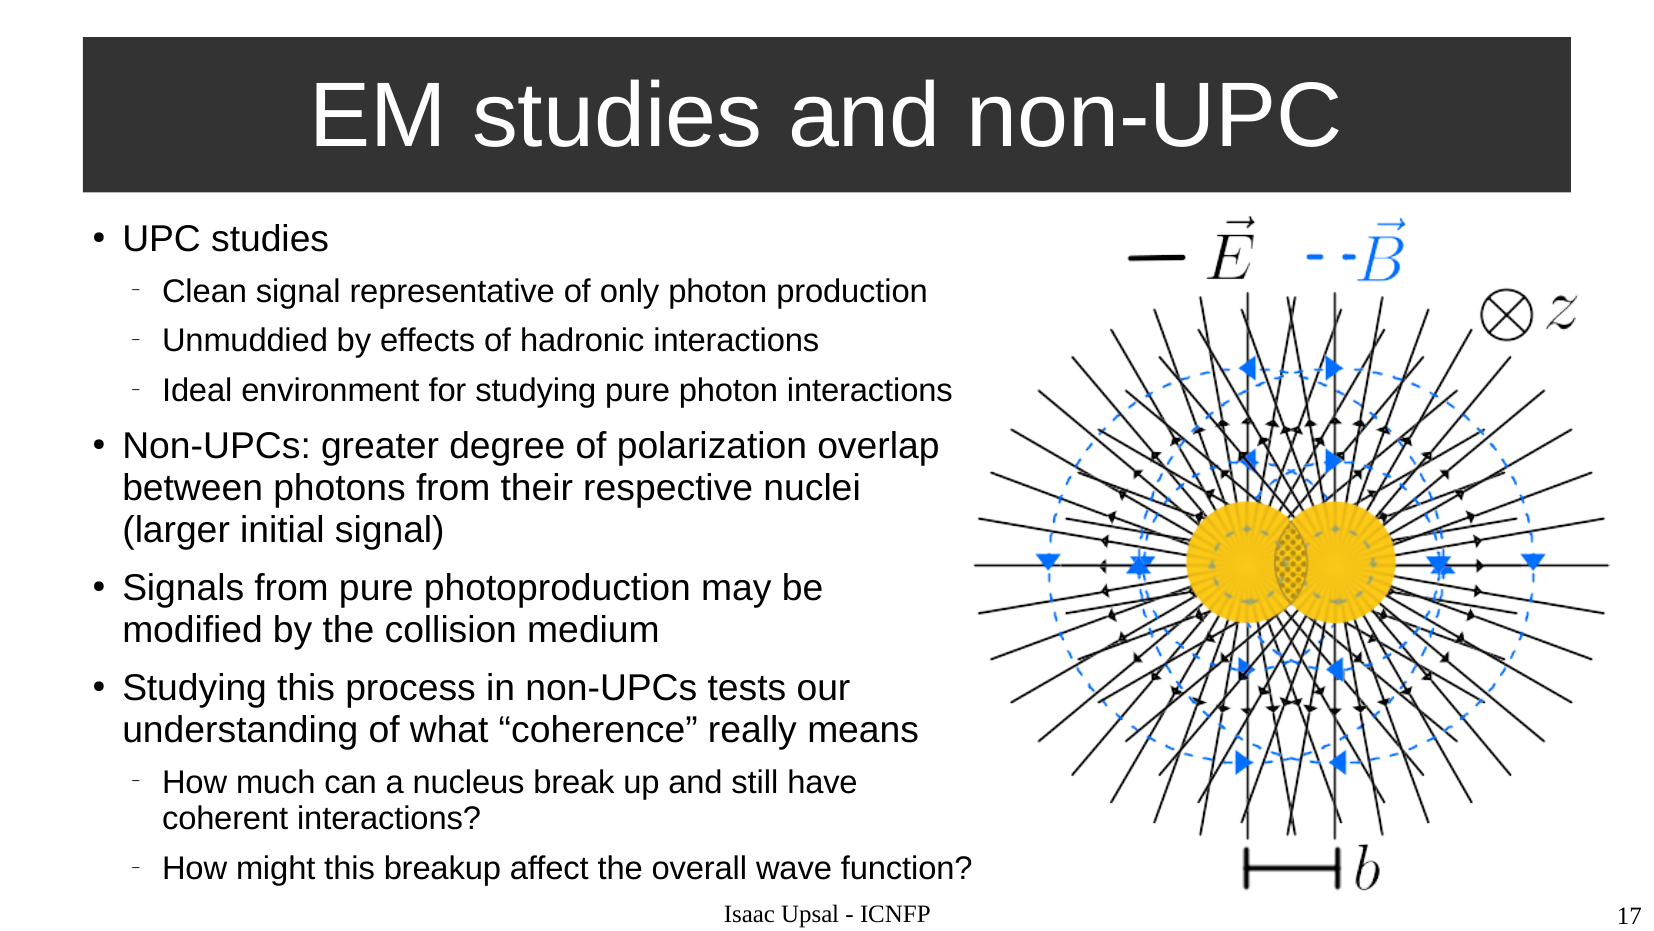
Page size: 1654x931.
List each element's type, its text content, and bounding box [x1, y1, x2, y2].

list UPC studies Clean signal representative of only photon production Unmuddied by effects of hadronic interactions Ideal environment for studying pure photon interactions Non-UPCs: greater degree of polarization overlap between photons from their respective nuclei (larger initial signal) Signals from pure photoproduction may be modified by the collision medium Studying this process in non-UPCs tests our understanding of what “coherence” really means How much can a nucleus break up and still have coherent interactions? How might this breakup affect the overall wave function? [82, 217, 976, 901]
picture [973, 215, 1610, 892]
title EM studies and non-UPC [82, 37, 1571, 193]
